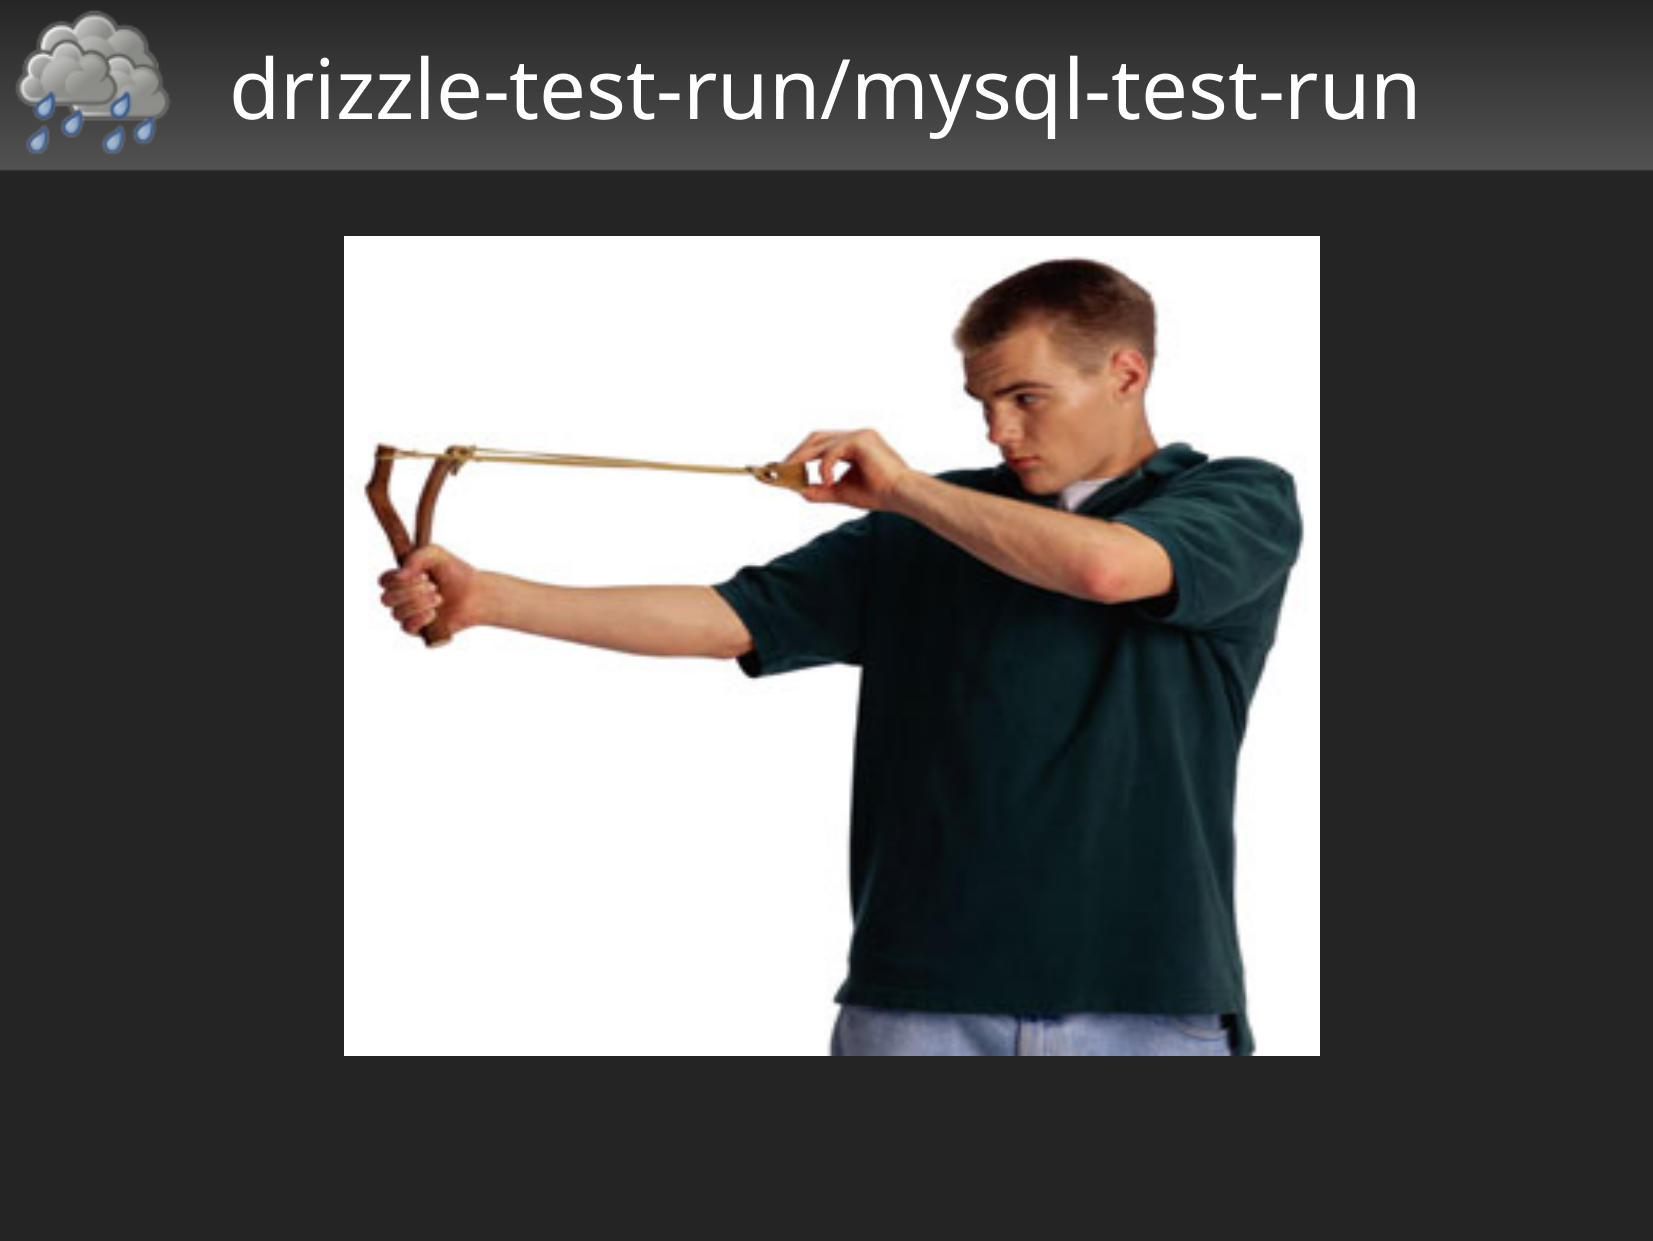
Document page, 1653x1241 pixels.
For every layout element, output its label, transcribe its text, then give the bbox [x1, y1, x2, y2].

picture [0, 0, 1653, 1241]
title drizzle-test-run/mysql-test-run [82, 37, 1570, 138]
